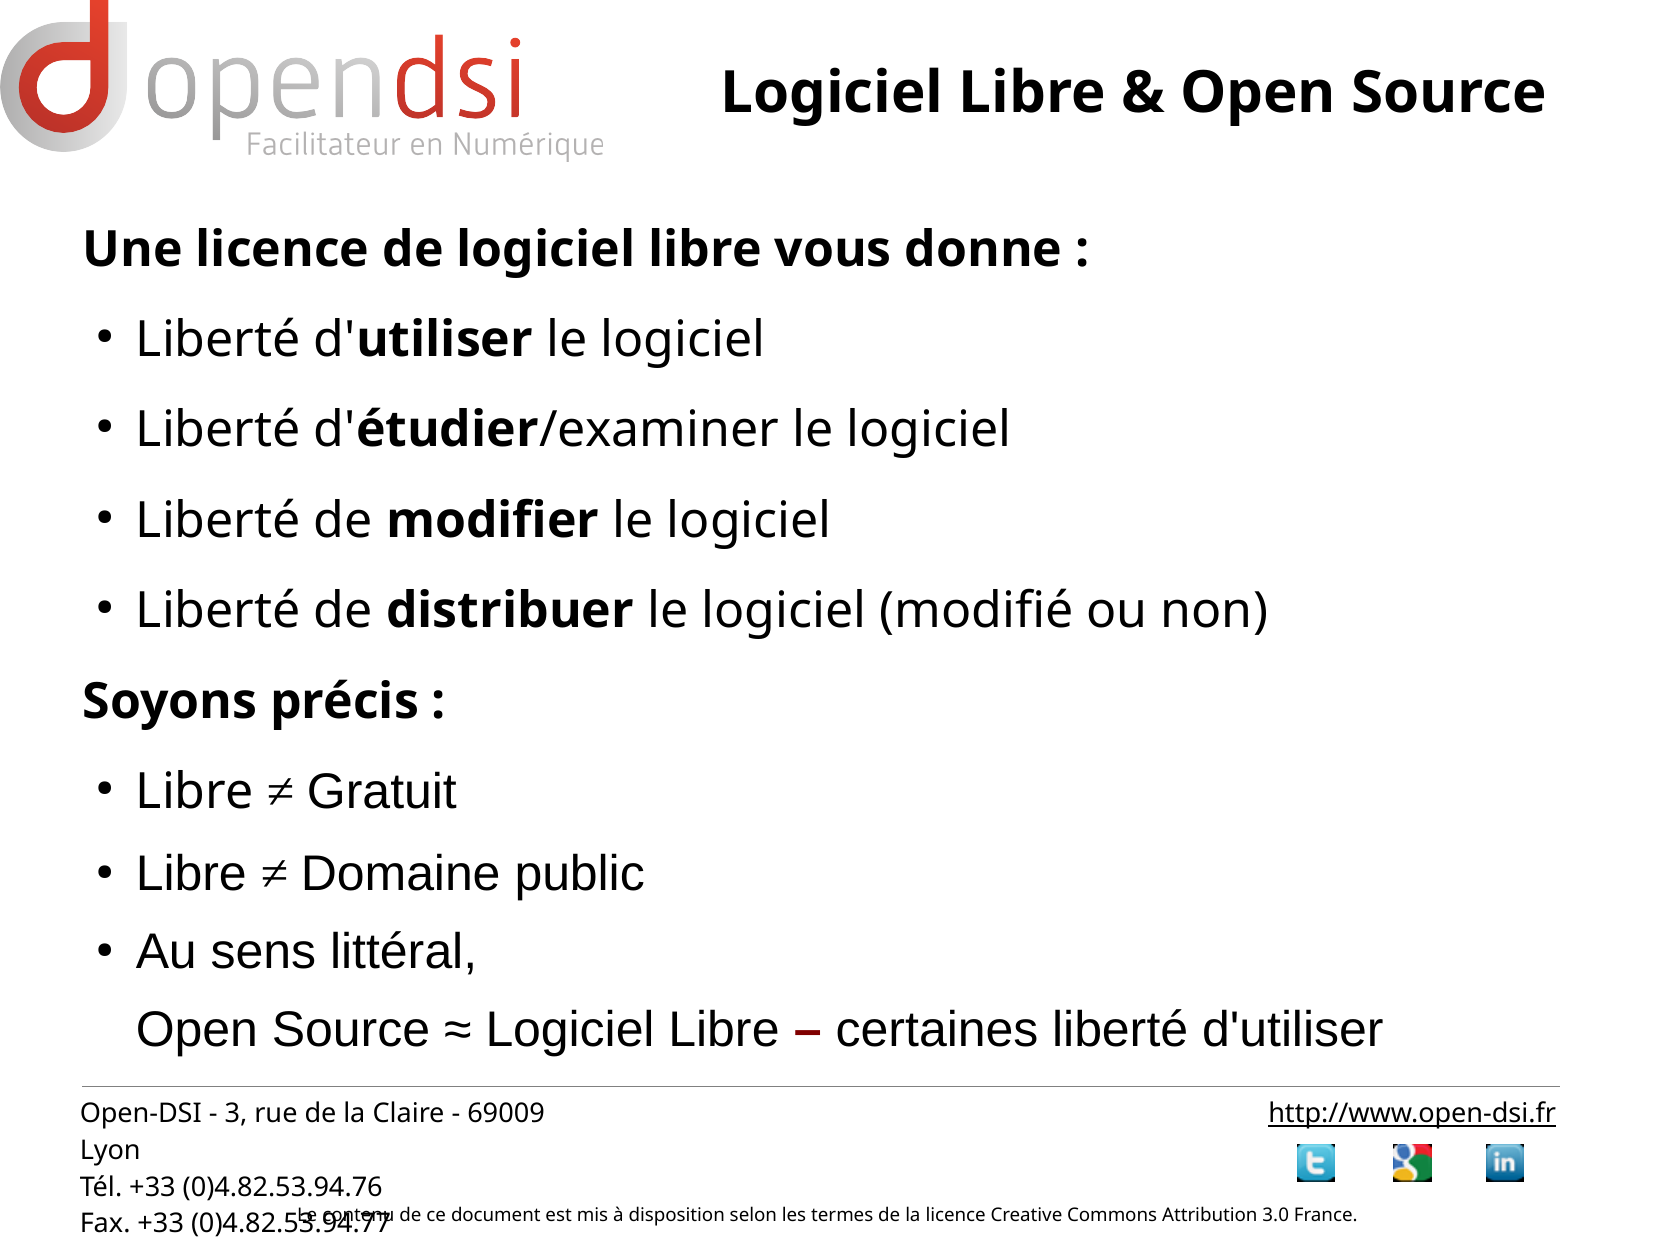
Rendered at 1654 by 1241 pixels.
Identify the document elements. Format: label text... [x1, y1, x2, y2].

picture [1486, 1177, 1524, 1182]
picture [1486, 1144, 1524, 1173]
list Une licence de logiciel libre vous donne : Liberté d'utiliser le logiciel Liberté d'étudier/examiner le logiciel Liberté de modifier le logiciel Liberté de distribuer le logiciel (modifié ou non) Soyons précis : Libre ≠ Gratuit Libre ≠ Domaine public Au sens littéral, Open Source ≈ Logiciel Libre – certaines liberté d'utiliser [82, 212, 1560, 1063]
picture [0, 0, 603, 162]
picture [1297, 1144, 1335, 1182]
title Logiciel Libre & Open Source [614, 13, 1654, 166]
picture [1393, 1144, 1432, 1182]
